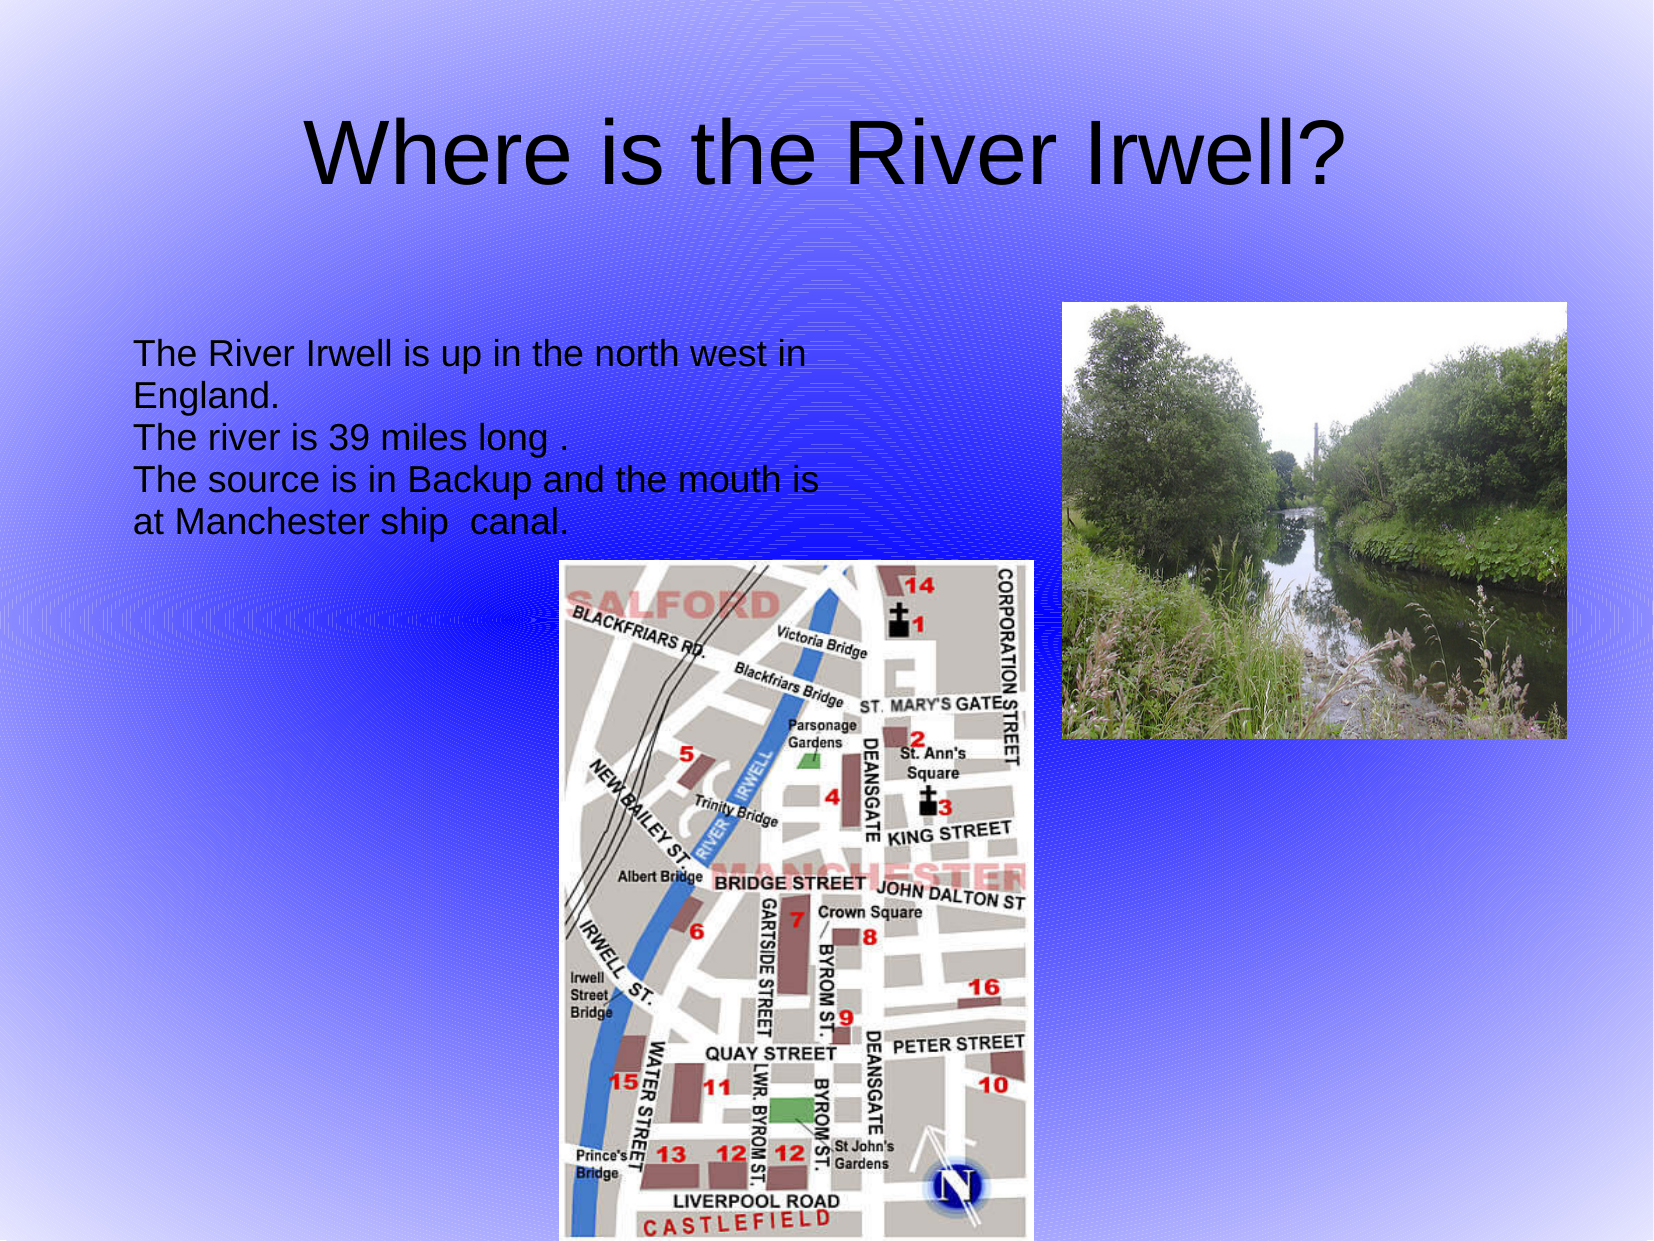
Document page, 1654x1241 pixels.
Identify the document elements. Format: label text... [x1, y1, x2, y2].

picture [559, 560, 1034, 1241]
picture [1062, 302, 1567, 739]
text_box The River Irwell is up in the north west in England. The river is 39 miles long . The source is in Backup and the mouth is at Manchester ship canal. [118, 324, 857, 591]
title Where is the River Irwell? [82, 49, 1571, 257]
